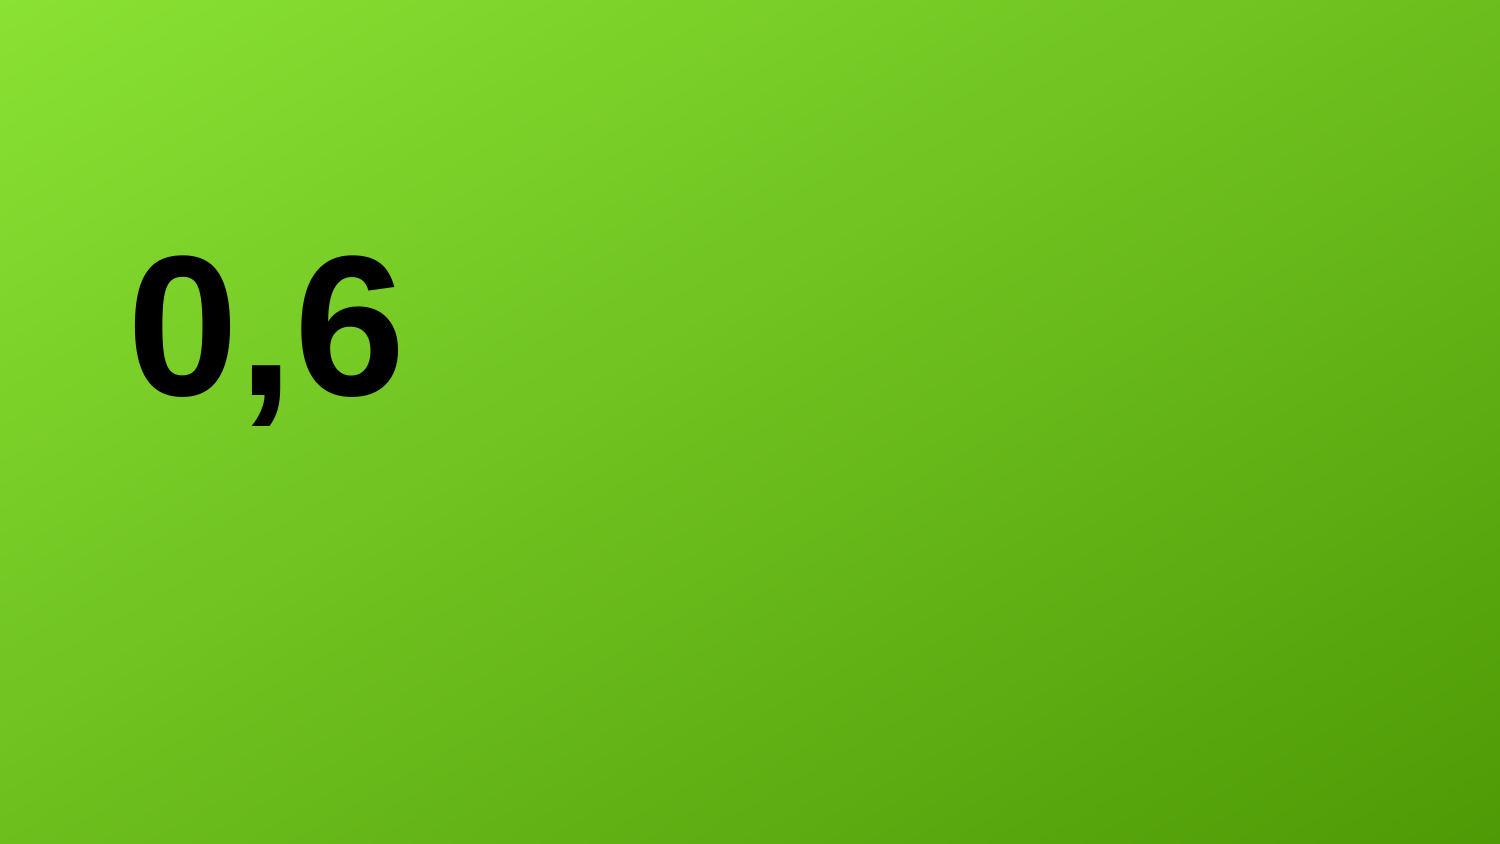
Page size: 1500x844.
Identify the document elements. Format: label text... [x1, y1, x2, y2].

title 0,6 [112, 259, 1388, 450]
